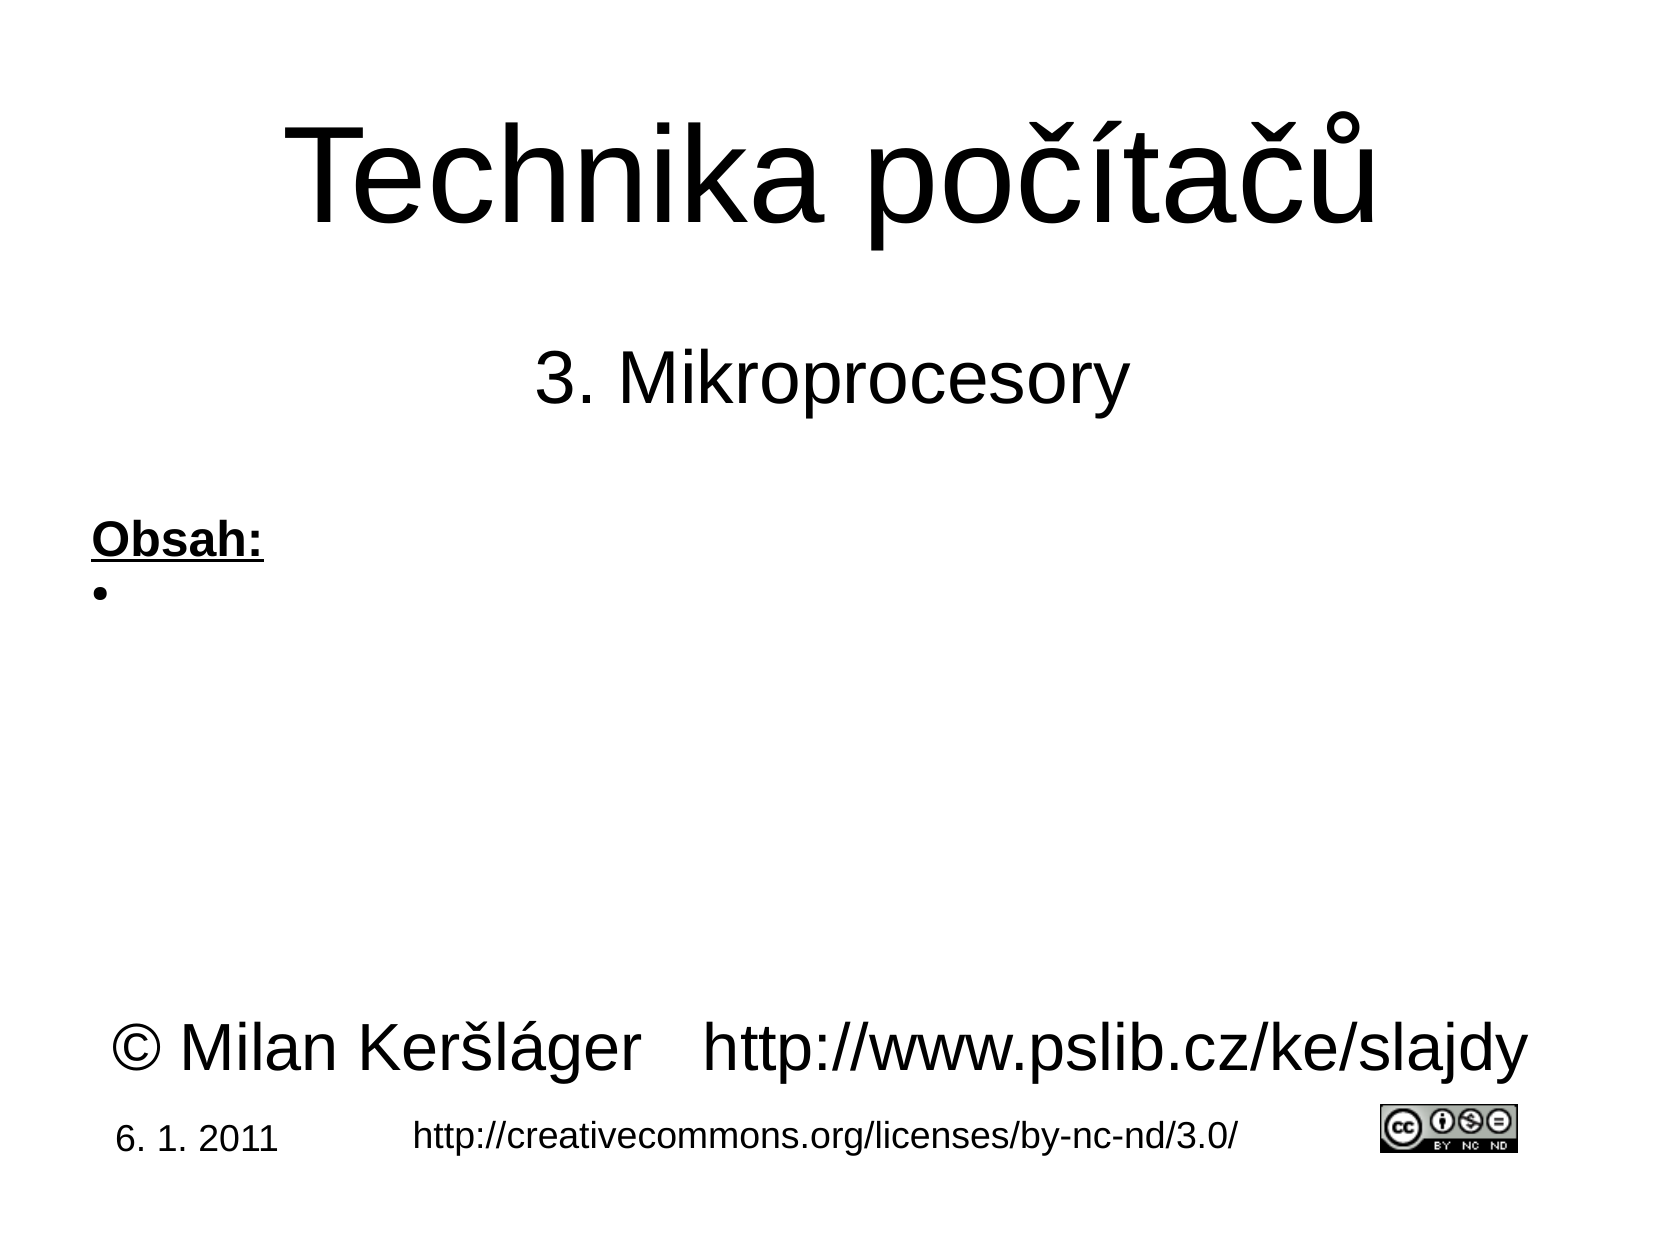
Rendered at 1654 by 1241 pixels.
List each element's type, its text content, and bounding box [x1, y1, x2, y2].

text_box Obsah: [76, 503, 1583, 631]
picture [1380, 1104, 1518, 1153]
title Technika počítačů 3. Mikroprocesory [88, 56, 1577, 461]
list © Milan Keršláger http://www.pslib.cz/ke/slajdy [76, 1009, 1565, 1087]
text_box 6.1.2011 [100, 1110, 337, 1168]
text_box http://creativecommons.org/licenses/by-nc-nd/3.0/ [339, 1107, 1313, 1165]
